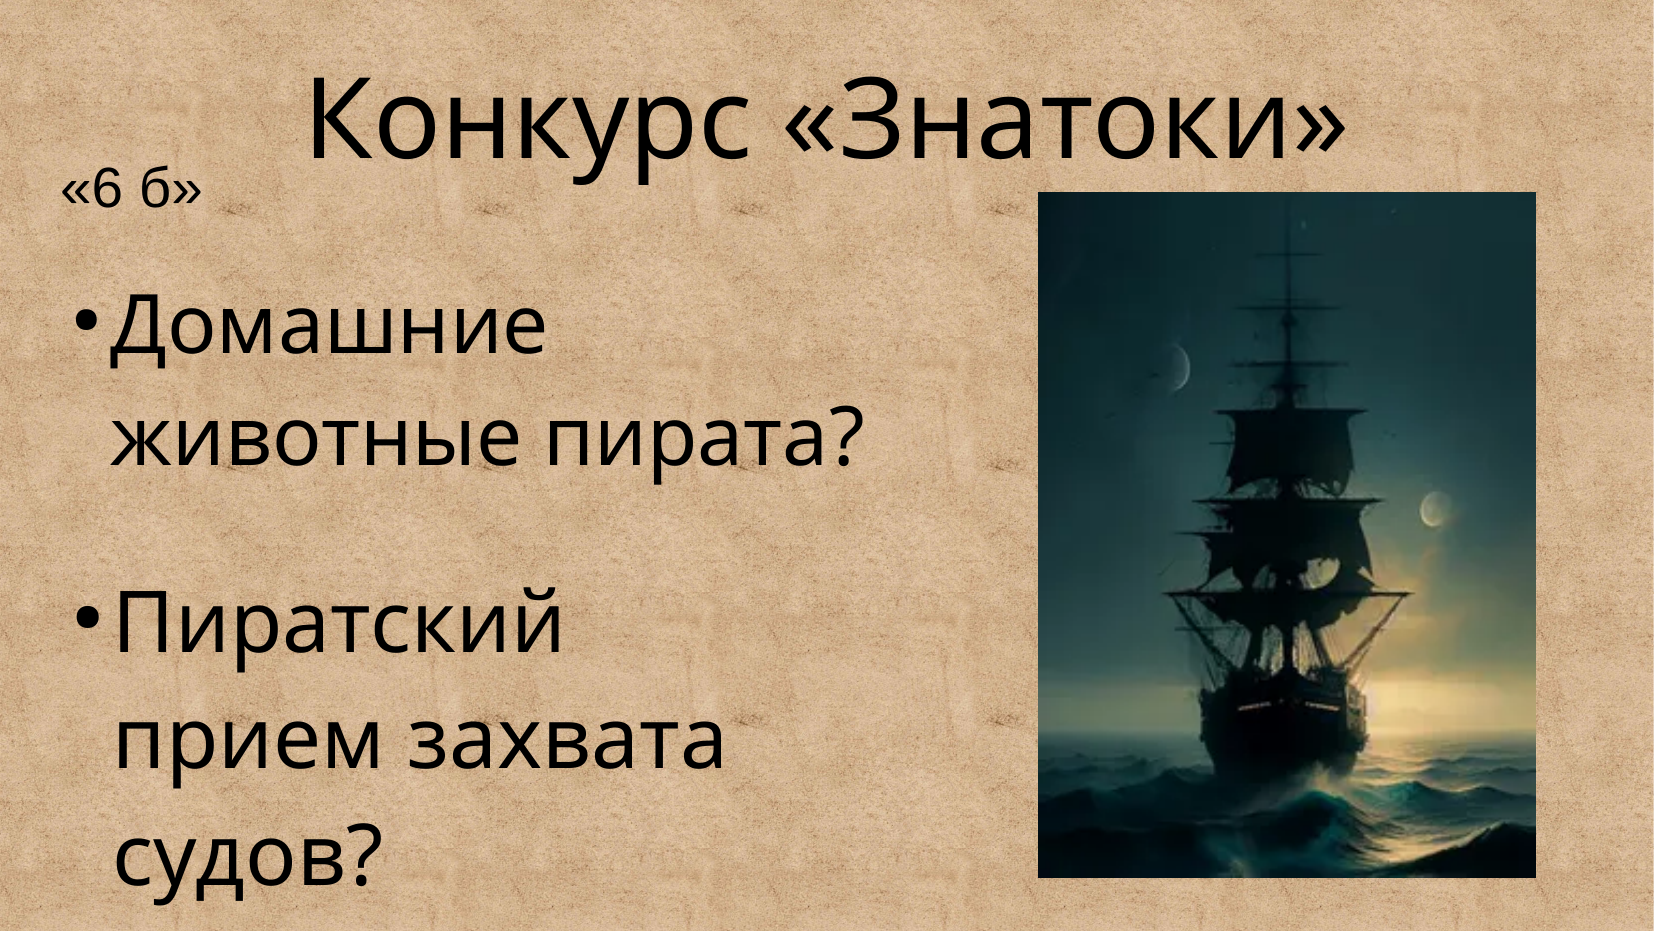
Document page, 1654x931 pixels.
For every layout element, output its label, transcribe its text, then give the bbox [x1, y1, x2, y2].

list Пиратский прием захвата судов? [59, 561, 857, 916]
picture [0, 0, 1654, 931]
list «6 б» [0, 156, 237, 266]
list Домашние животные пирата? [59, 265, 886, 562]
title Конкурс «Знатоки» [82, 37, 1571, 193]
